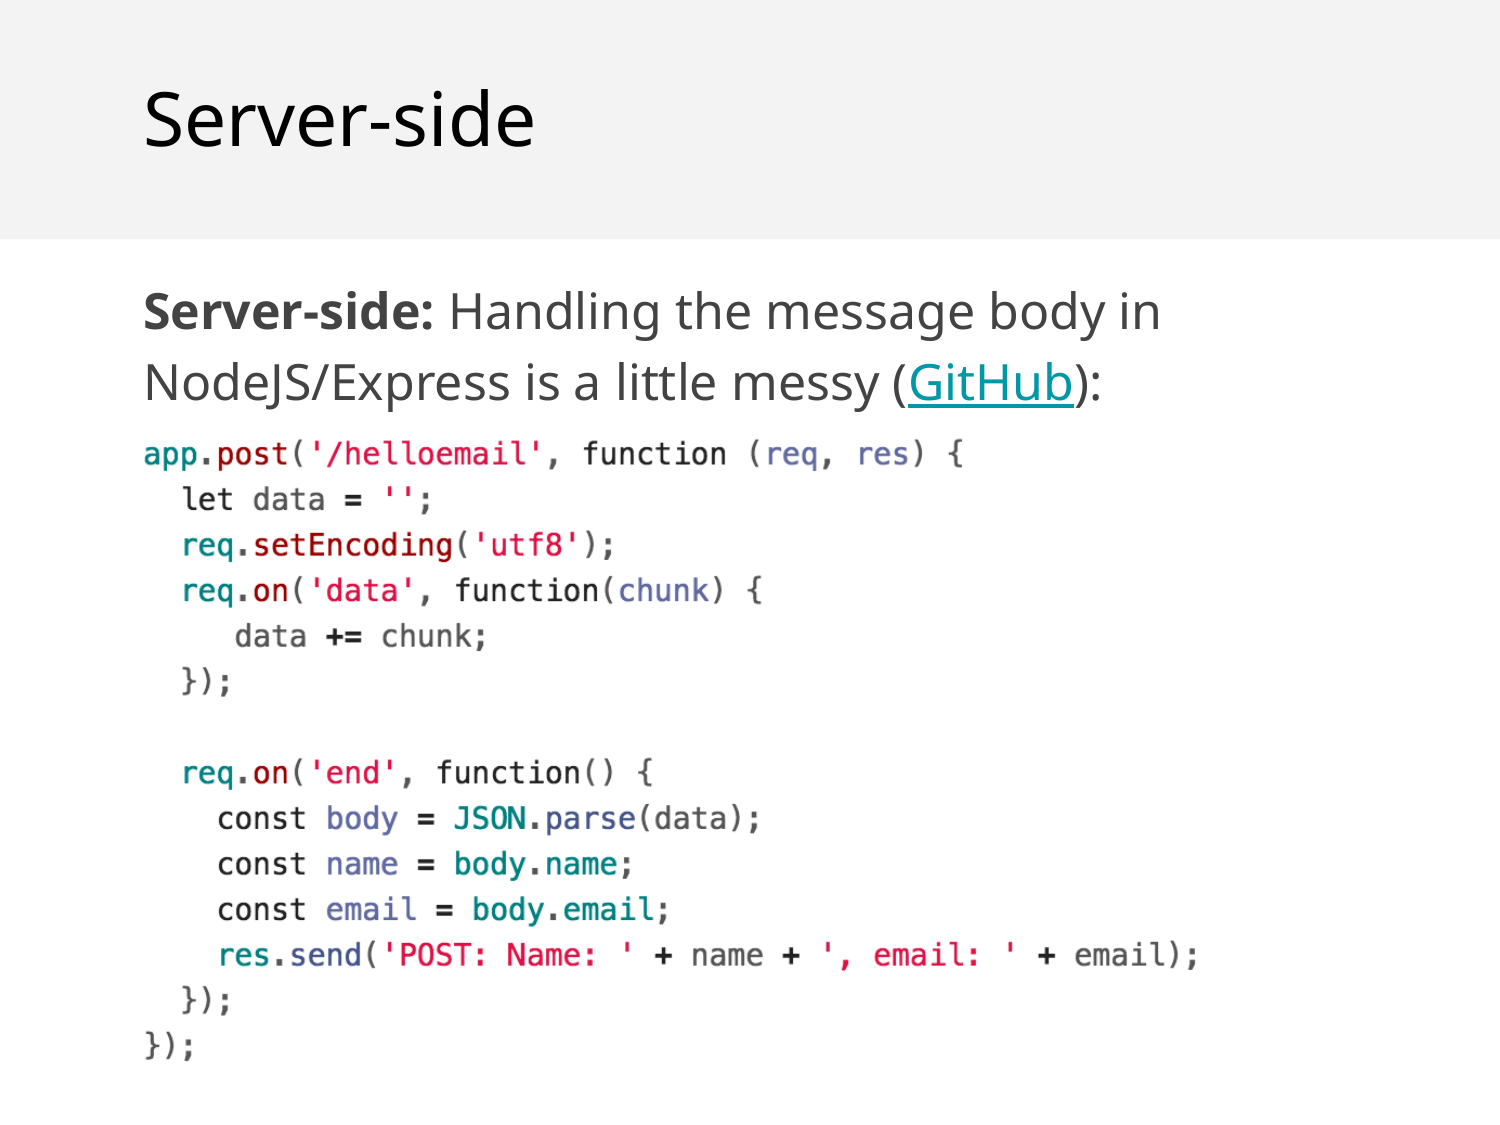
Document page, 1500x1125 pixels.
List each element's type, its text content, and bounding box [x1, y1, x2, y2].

list Server-side: Handling the message body in NodeJS/Express is a little messy (GitHub): [128, 255, 1372, 450]
picture [128, 432, 1222, 1085]
title Server-side [128, 56, 1372, 183]
